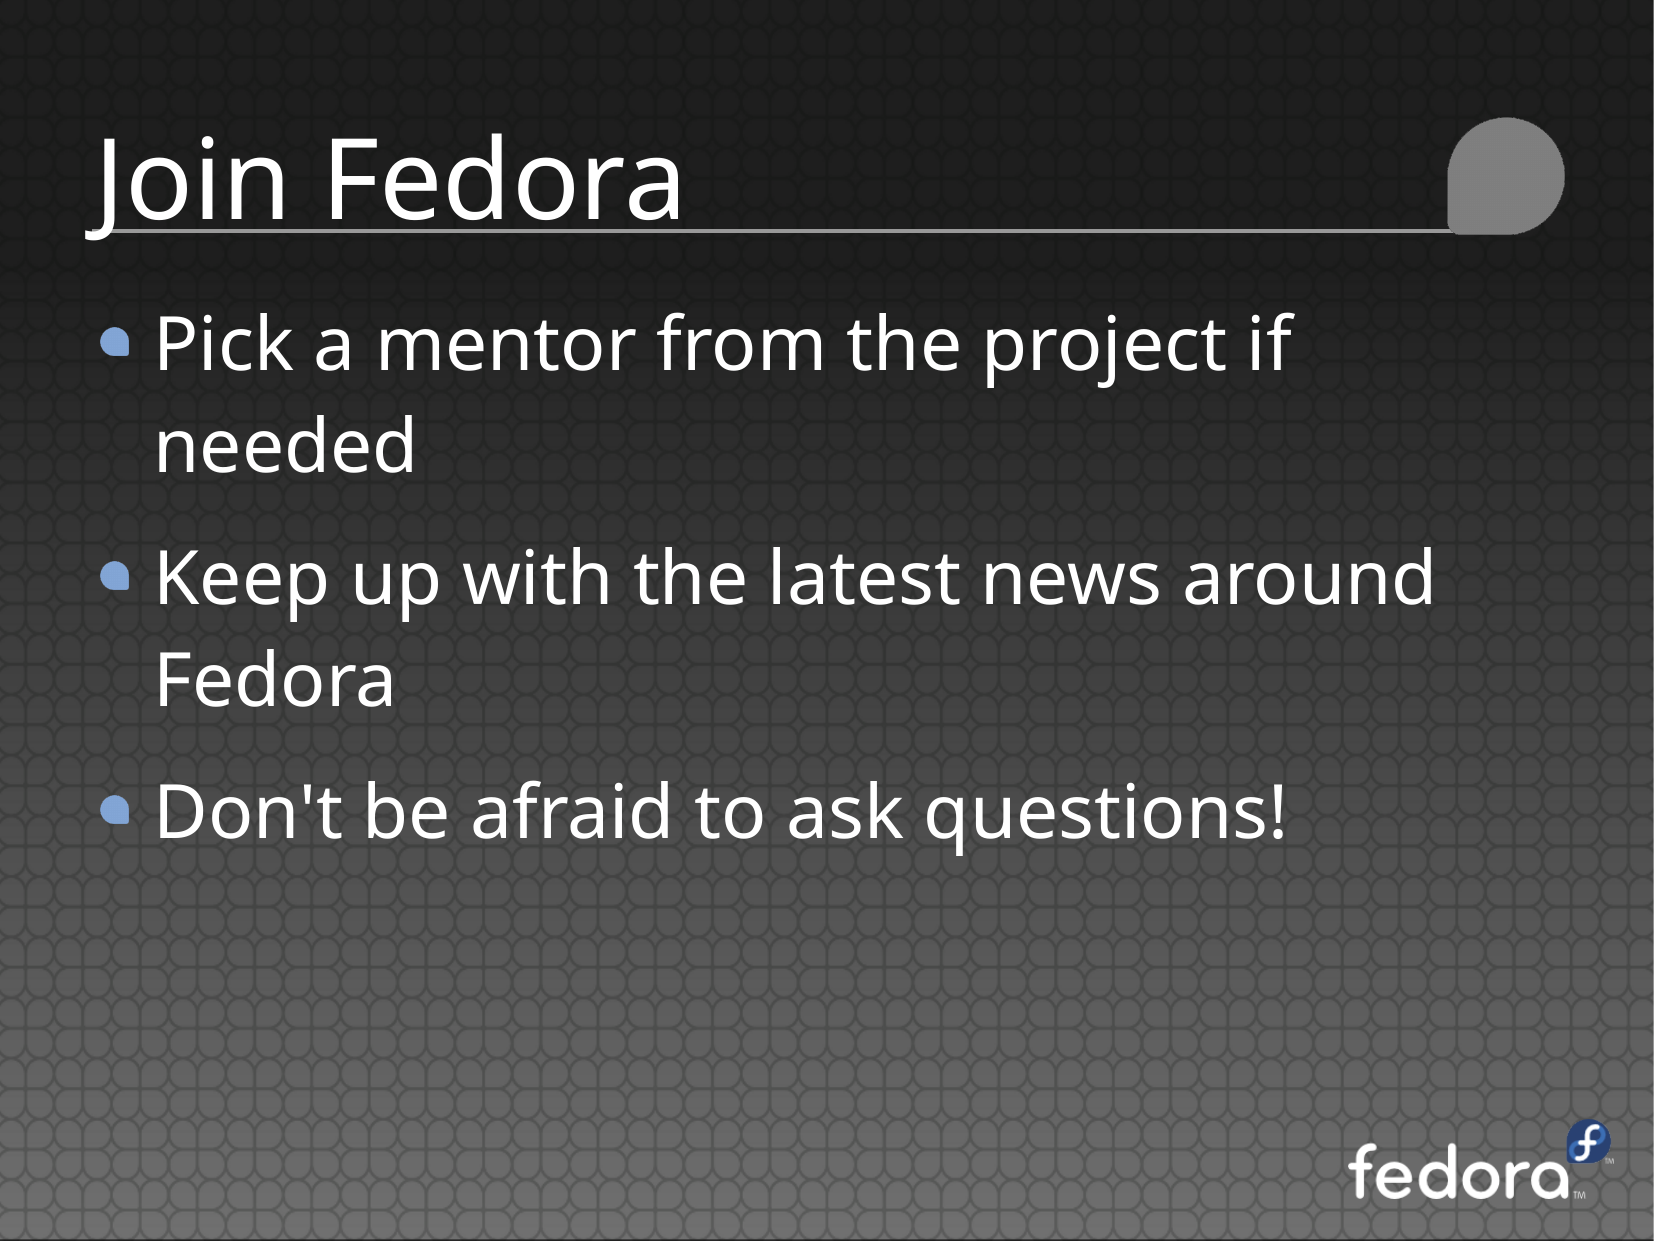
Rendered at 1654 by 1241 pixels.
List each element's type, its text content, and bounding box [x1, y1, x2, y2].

title Join Fedora [94, 100, 1426, 251]
list Pick a mentor from the project if needed Keep up with the latest news around Fedora Don't be afraid to ask questions! [82, 290, 1571, 1094]
picture [0, 0, 1654, 1241]
